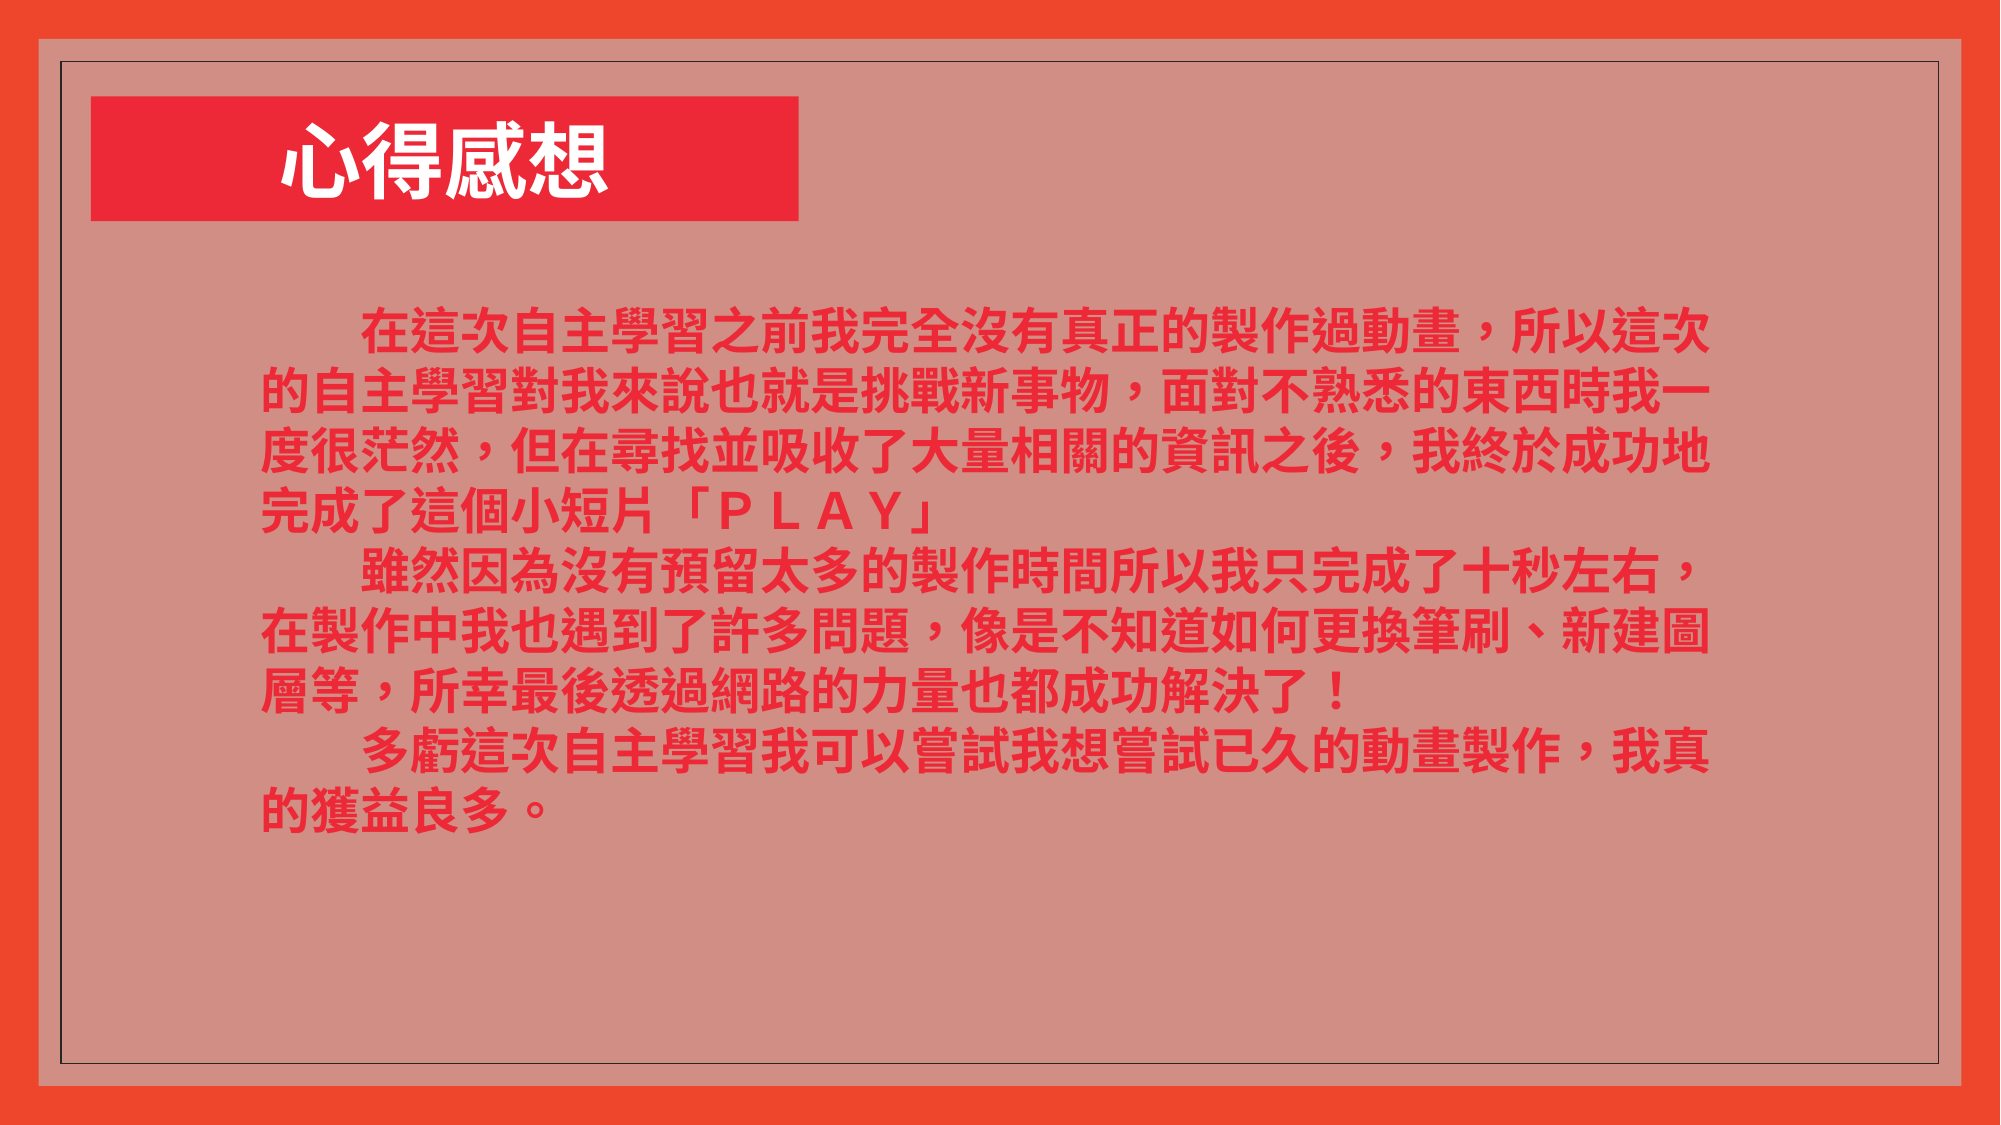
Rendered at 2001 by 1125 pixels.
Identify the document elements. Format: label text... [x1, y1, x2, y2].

text_box 心得感想 [53, 24, 837, 293]
text_box 在這次自主學習之前我完全沒有真正的製作過動畫，所以這次的自主學習對我來說也就是挑戰新事物，面對不熟悉的東西時我一度很茫然，但在尋找並吸收了大量相關的資訊之後，我終於成功地完成了這個小短片「ＰＬＡＹ」 雖然因為沒有預留太多的製作時間所以我只完成了十秒左右，在製作中我也遇到了許多問題，像是不知道如何更換筆刷、新建圖層等，所幸最後透過網路的力量也都成功解決了！ 多虧這次自主學習我可以嘗試我想嘗試已久的動畫製作，我真的獲益良多。 [245, 292, 1754, 908]
